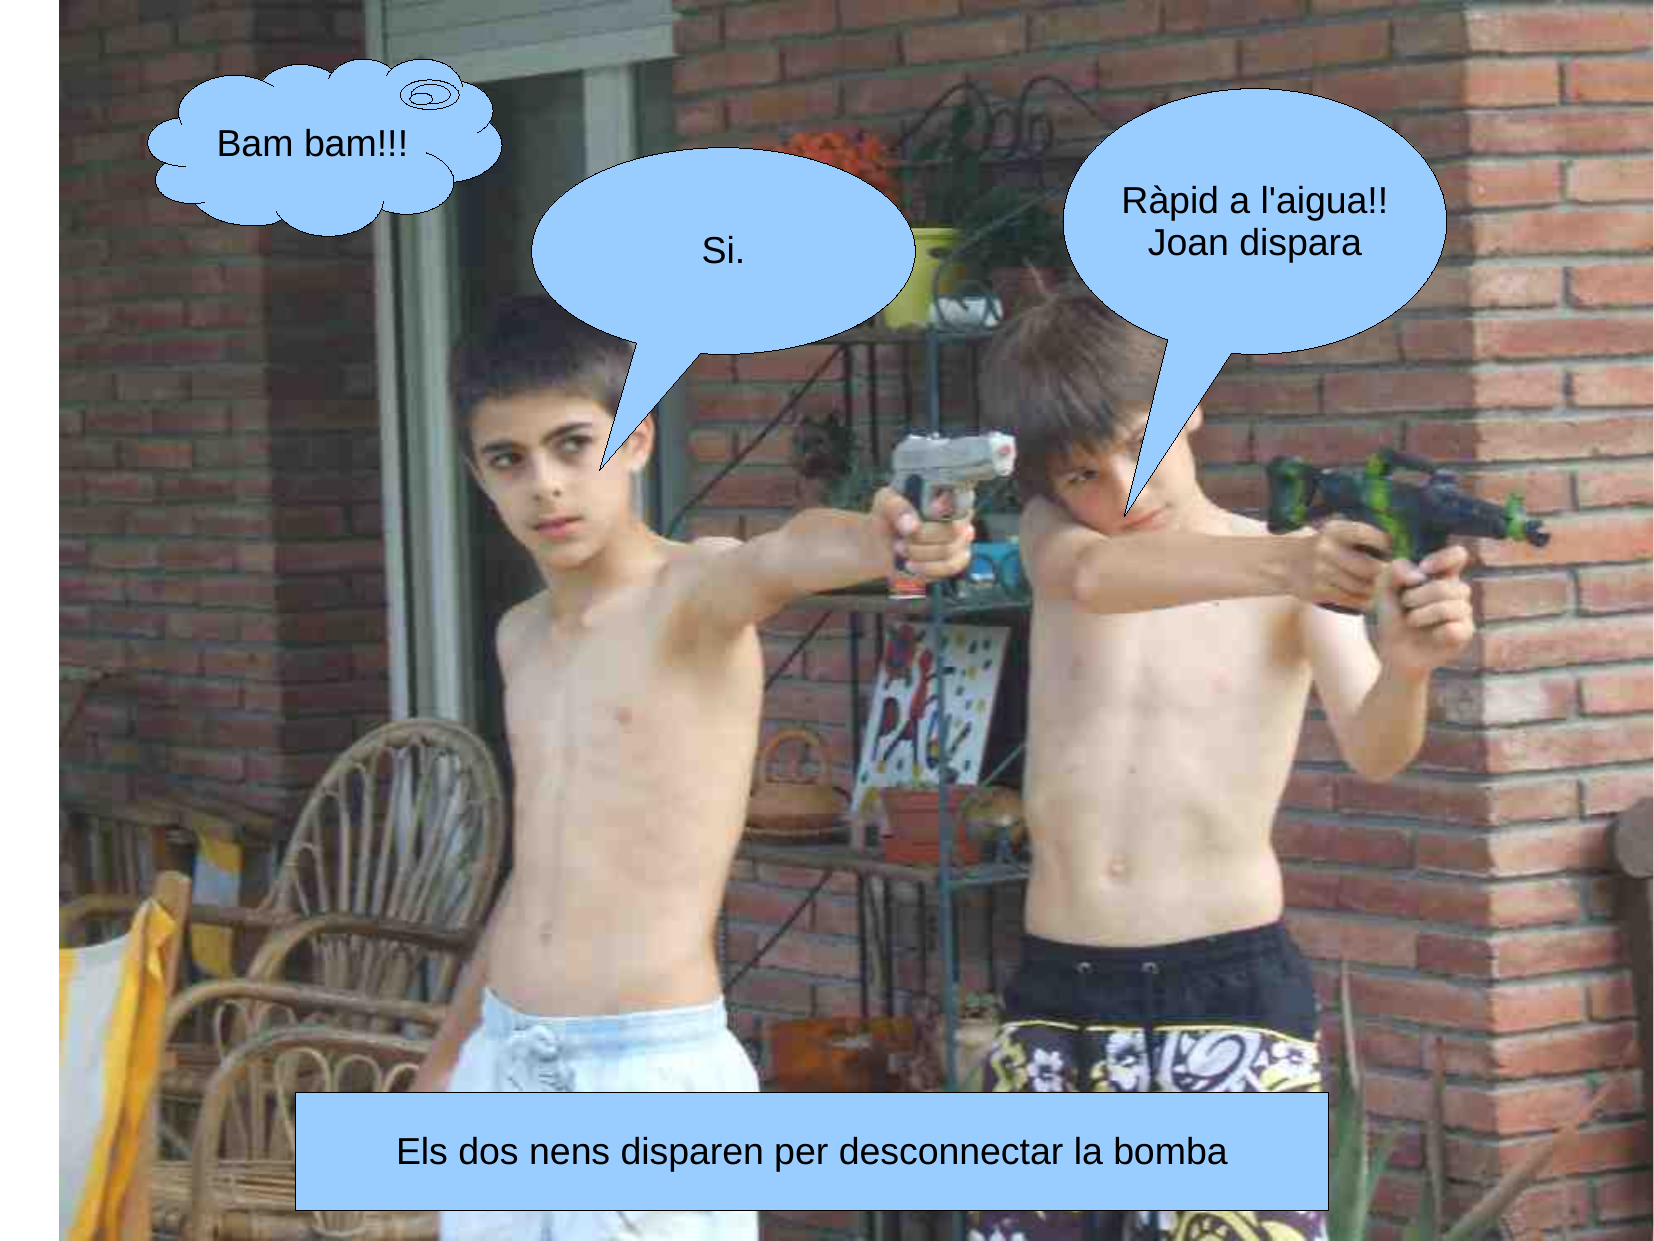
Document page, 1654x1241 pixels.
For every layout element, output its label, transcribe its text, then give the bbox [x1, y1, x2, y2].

text_box Si. [531, 147, 916, 471]
text_box Bam bam!!! [147, 59, 503, 237]
text_box Ràpid a l'aigua!! Joan dispara [1062, 88, 1447, 517]
picture [59, 0, 1654, 1241]
text_box Els dos nens disparen per desconnectar la bomba [295, 1092, 1329, 1211]
